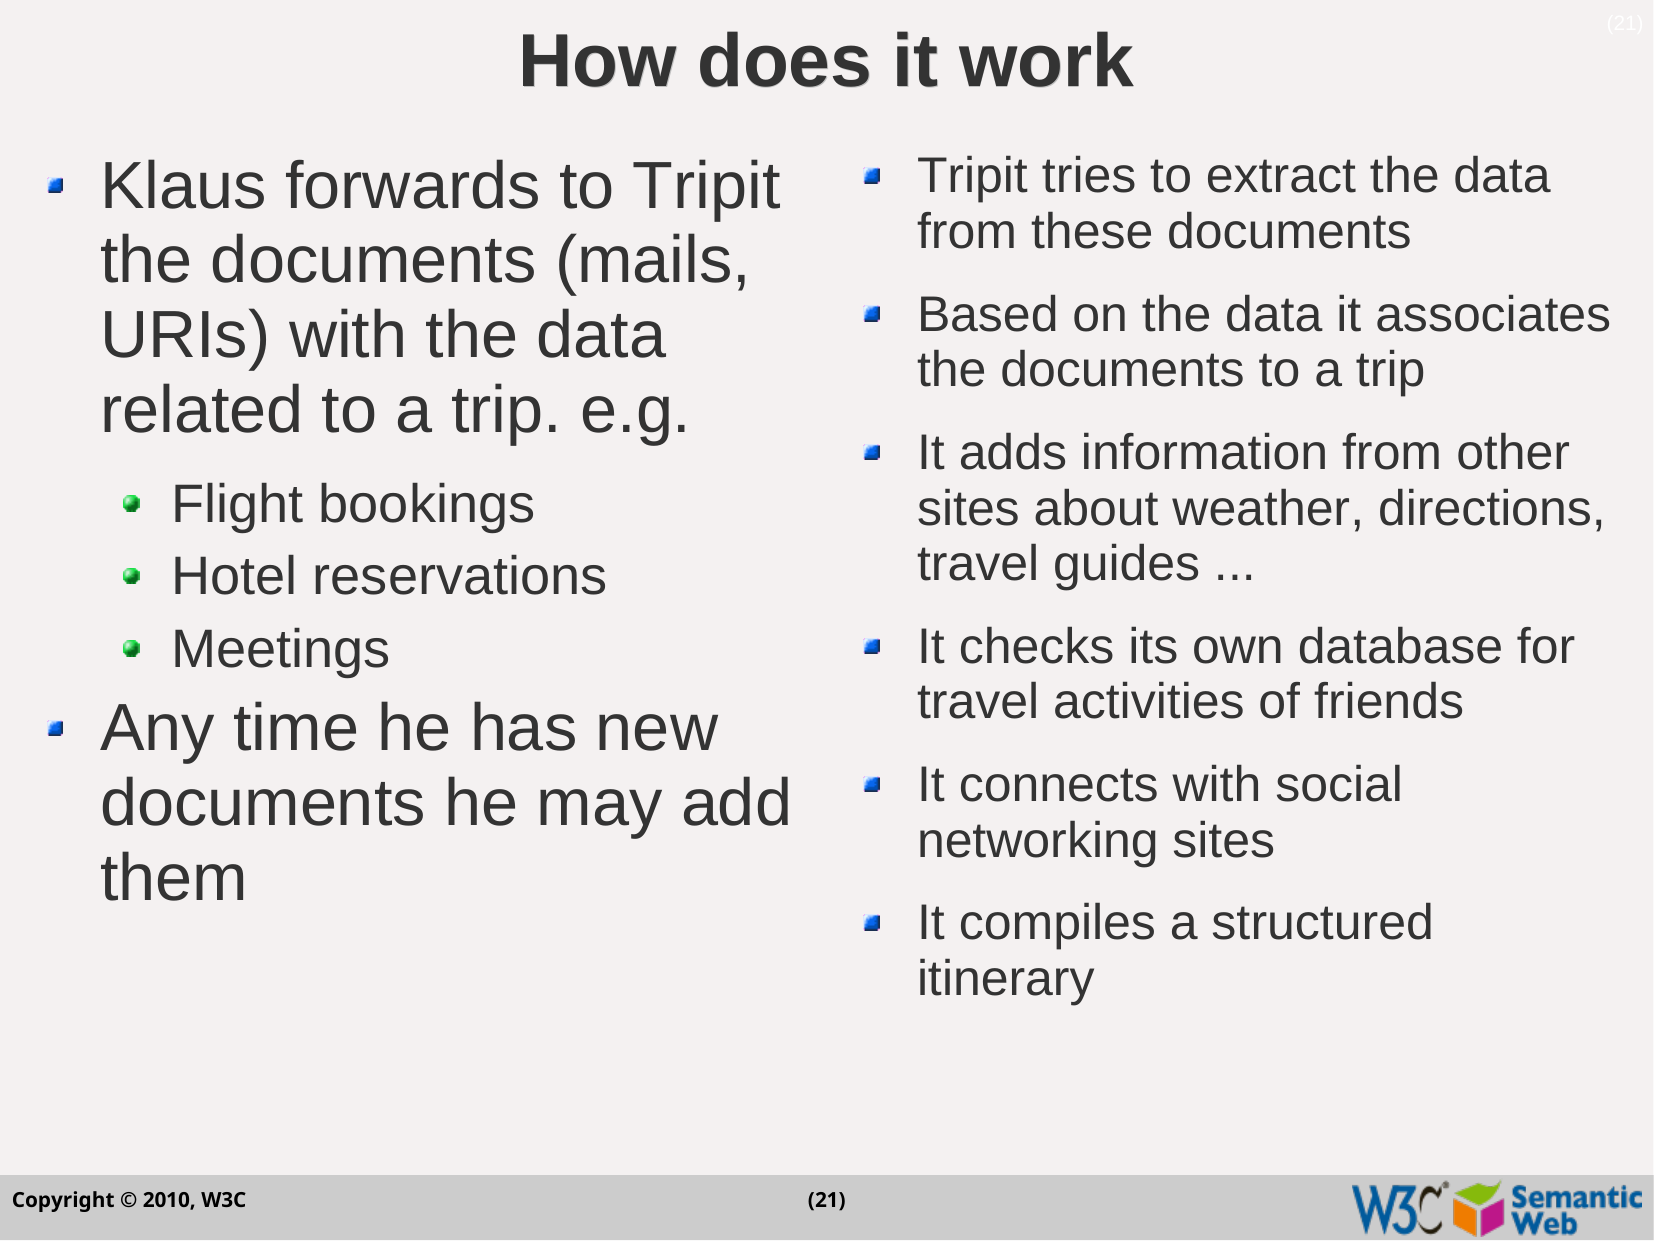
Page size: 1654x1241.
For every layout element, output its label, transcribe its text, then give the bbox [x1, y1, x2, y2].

picture [1352, 1178, 1642, 1237]
list Tripit tries to extract the data from these documents Based on the data it associates the documents to a trip It adds information from other sites about weather, directions, travel guides ... It checks its own database for travel activities of friends It connects with social networking sites It compiles a structured itinerary [846, 147, 1625, 1119]
list Klaus forwards to Tripit the documents (mails, URIs) with the data related to a trip. e.g. Flight bookings Hotel reservations Meetings Any time he has new documents he may add them [29, 147, 808, 1134]
title How does it work [0, 0, 1654, 119]
